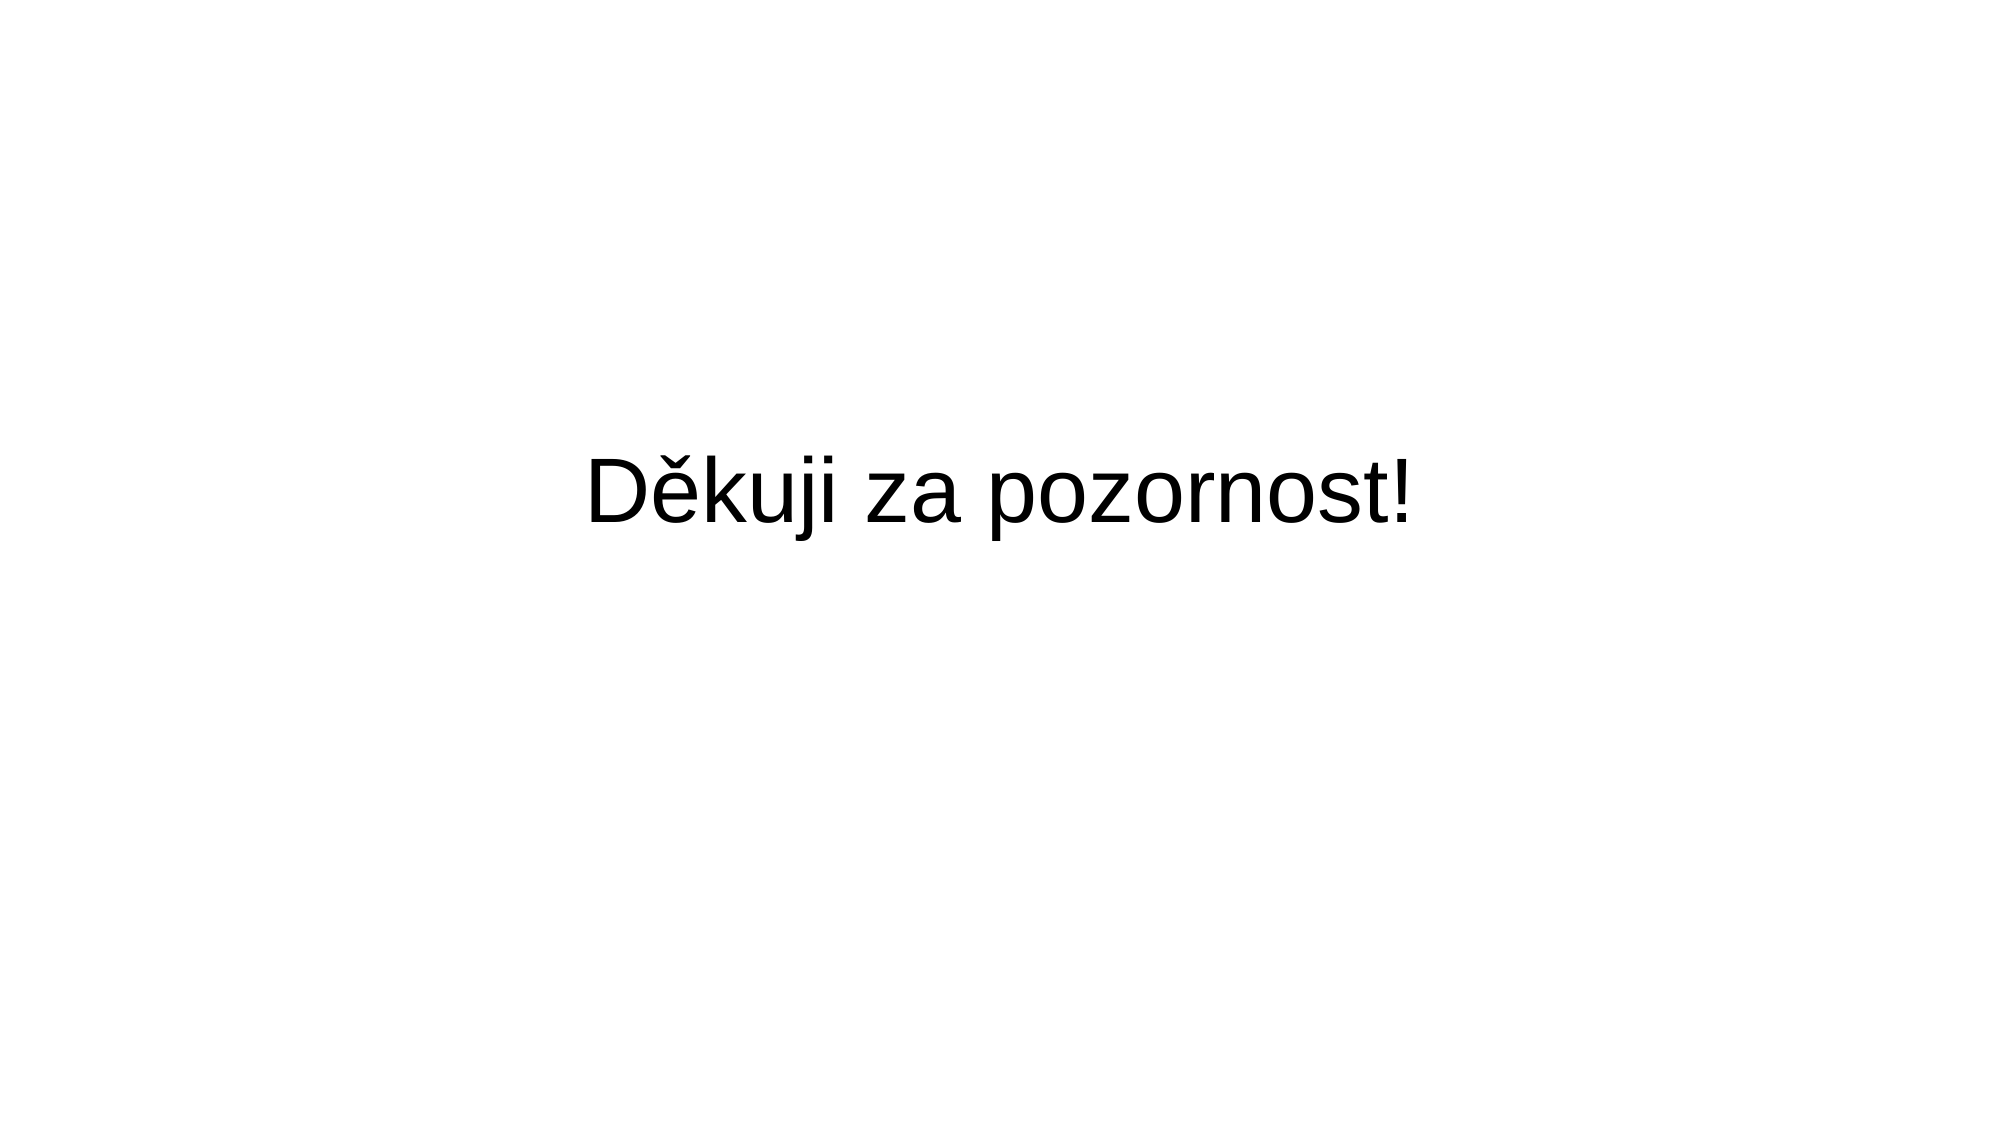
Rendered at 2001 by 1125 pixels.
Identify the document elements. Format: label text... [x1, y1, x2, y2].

title Děkuji za pozornost! [137, 435, 1863, 654]
